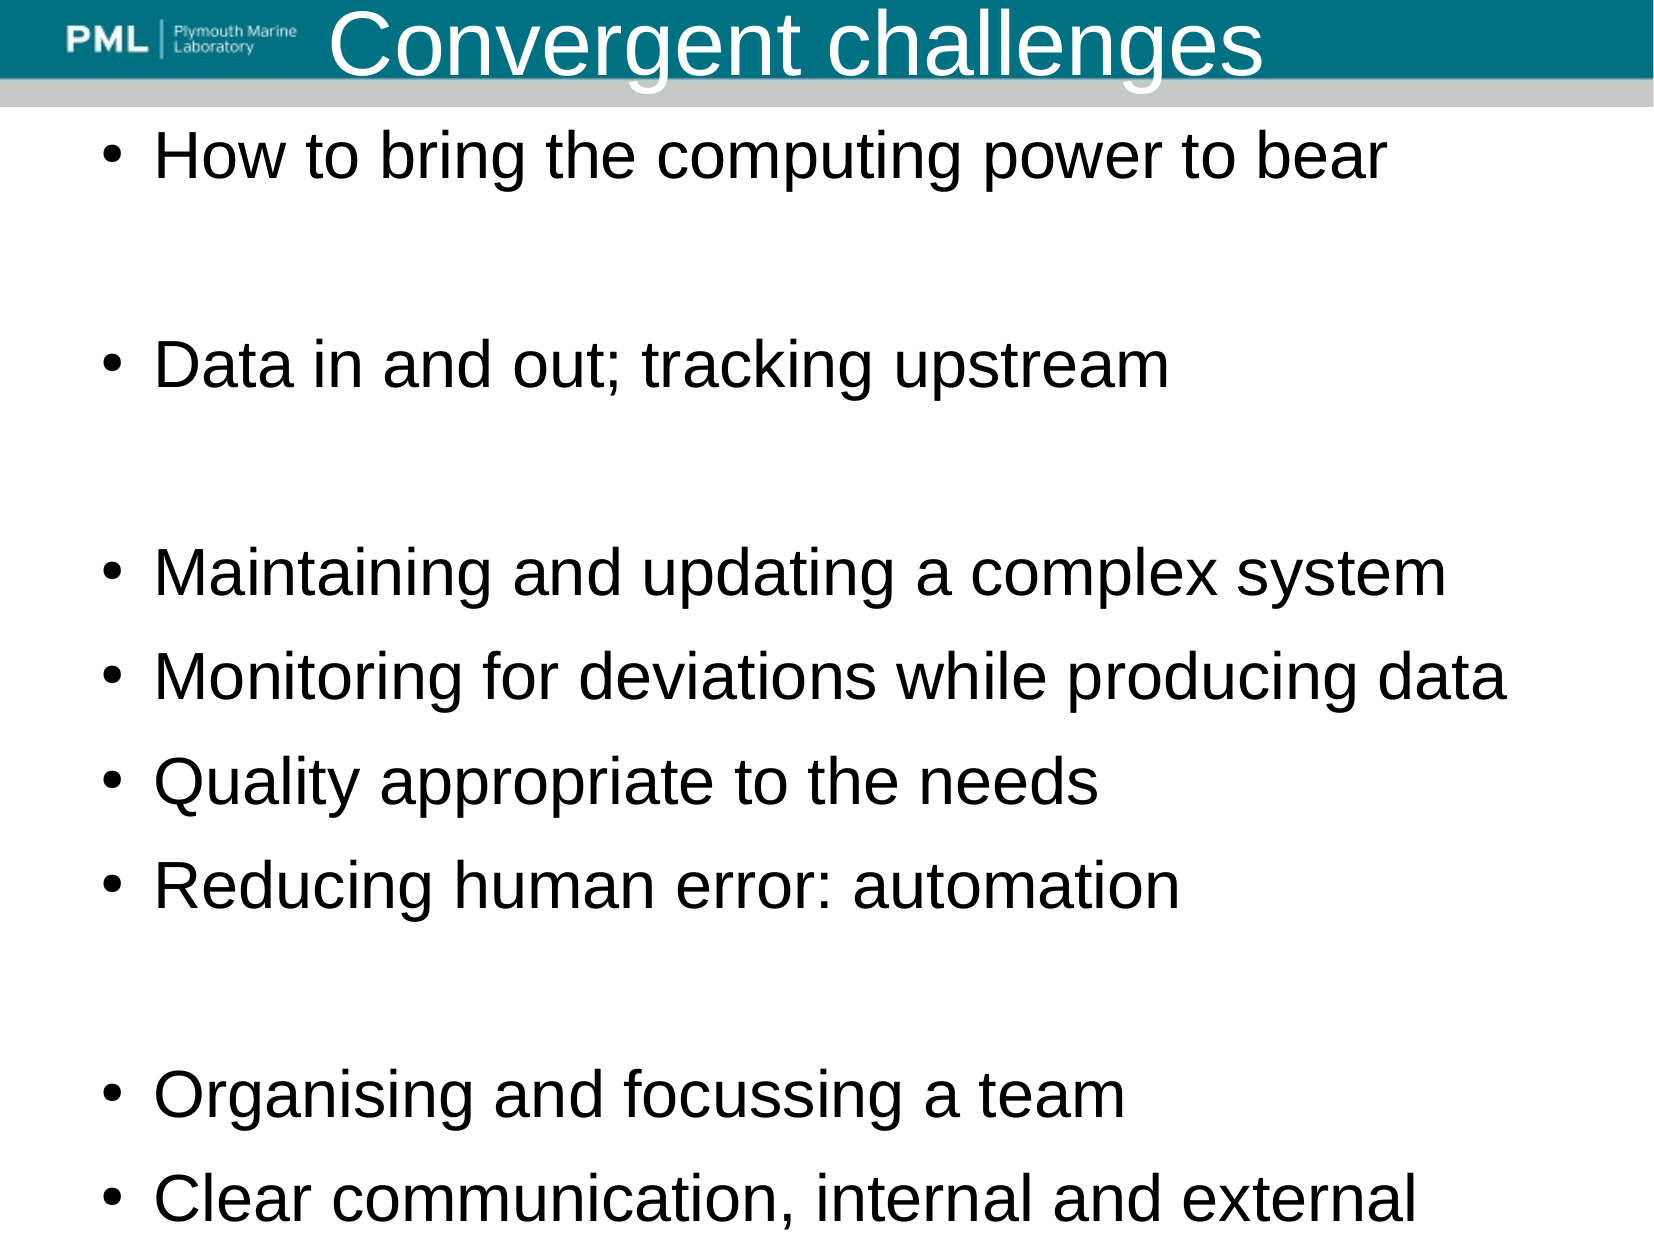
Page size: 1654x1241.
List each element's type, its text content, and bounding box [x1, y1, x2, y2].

picture [0, 0, 1654, 107]
title Convergent challenges [324, 0, 1270, 96]
list How to bring the computing power to bear Data in and out; tracking upstream Maintaining and updating a complex system Monitoring for deviations while producing data Quality appropriate to the needs Reducing human error: automation Organising and focussing a team Clear communication, internal and external [82, 118, 1571, 1236]
